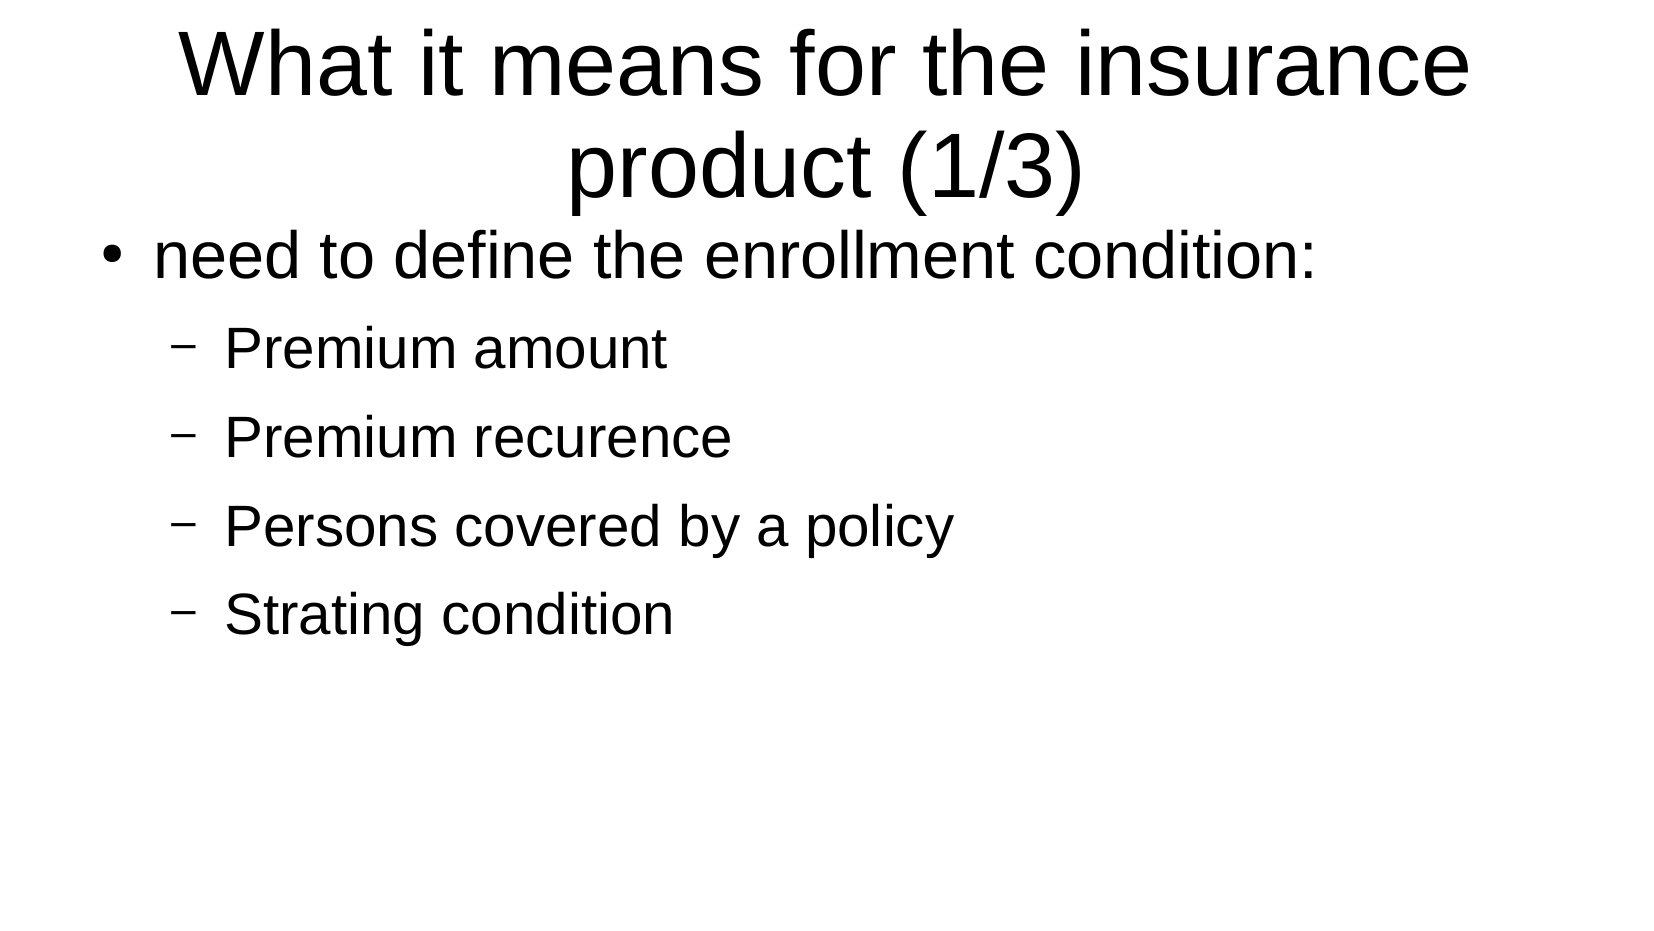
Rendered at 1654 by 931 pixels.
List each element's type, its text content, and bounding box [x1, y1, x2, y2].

title What it means for the insurance product (1/3) [82, 12, 1571, 217]
list need to define the enrollment condition: Premium amount Premium recurence Persons covered by a policy Strating condition [82, 217, 1571, 758]
